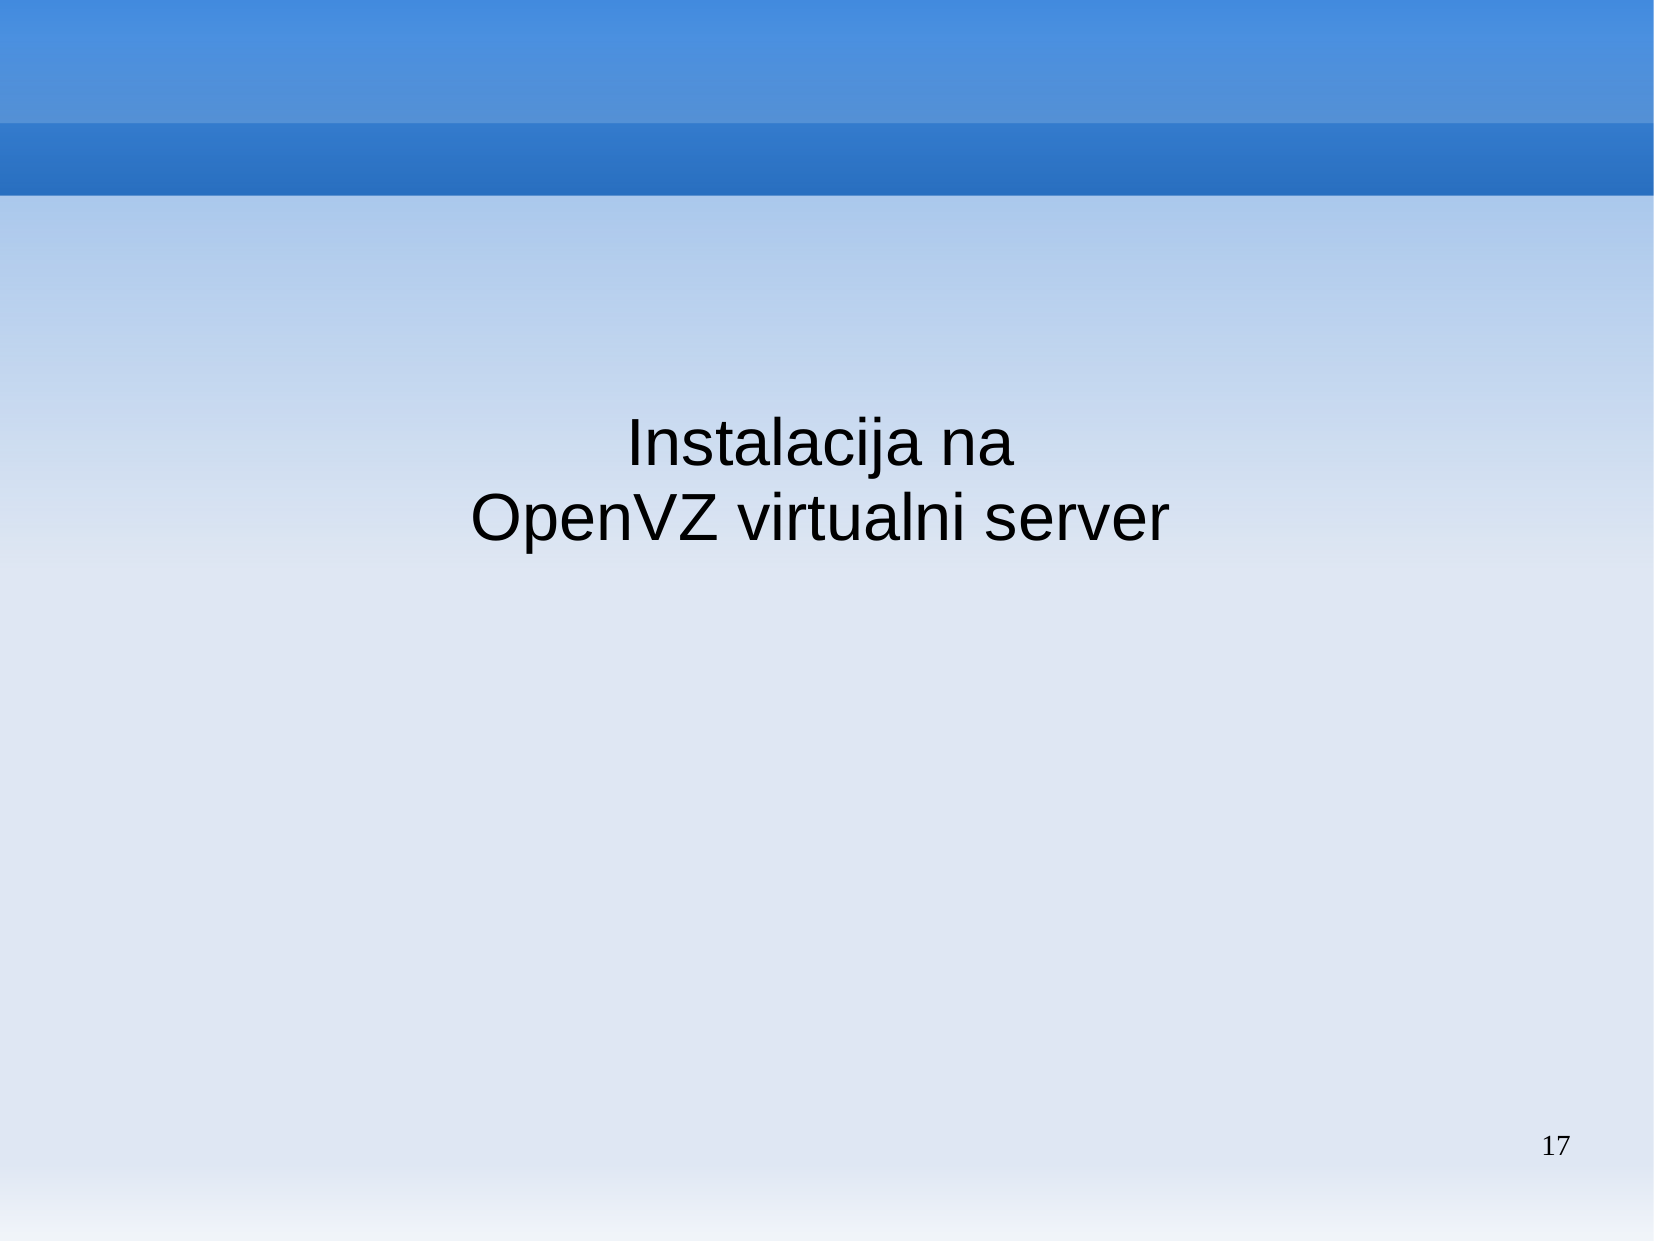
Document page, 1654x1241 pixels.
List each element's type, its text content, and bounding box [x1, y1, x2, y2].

picture [0, 0, 1654, 1241]
subtitle Instalacija na OpenVZ virtualni server [76, 7, 1565, 1102]
